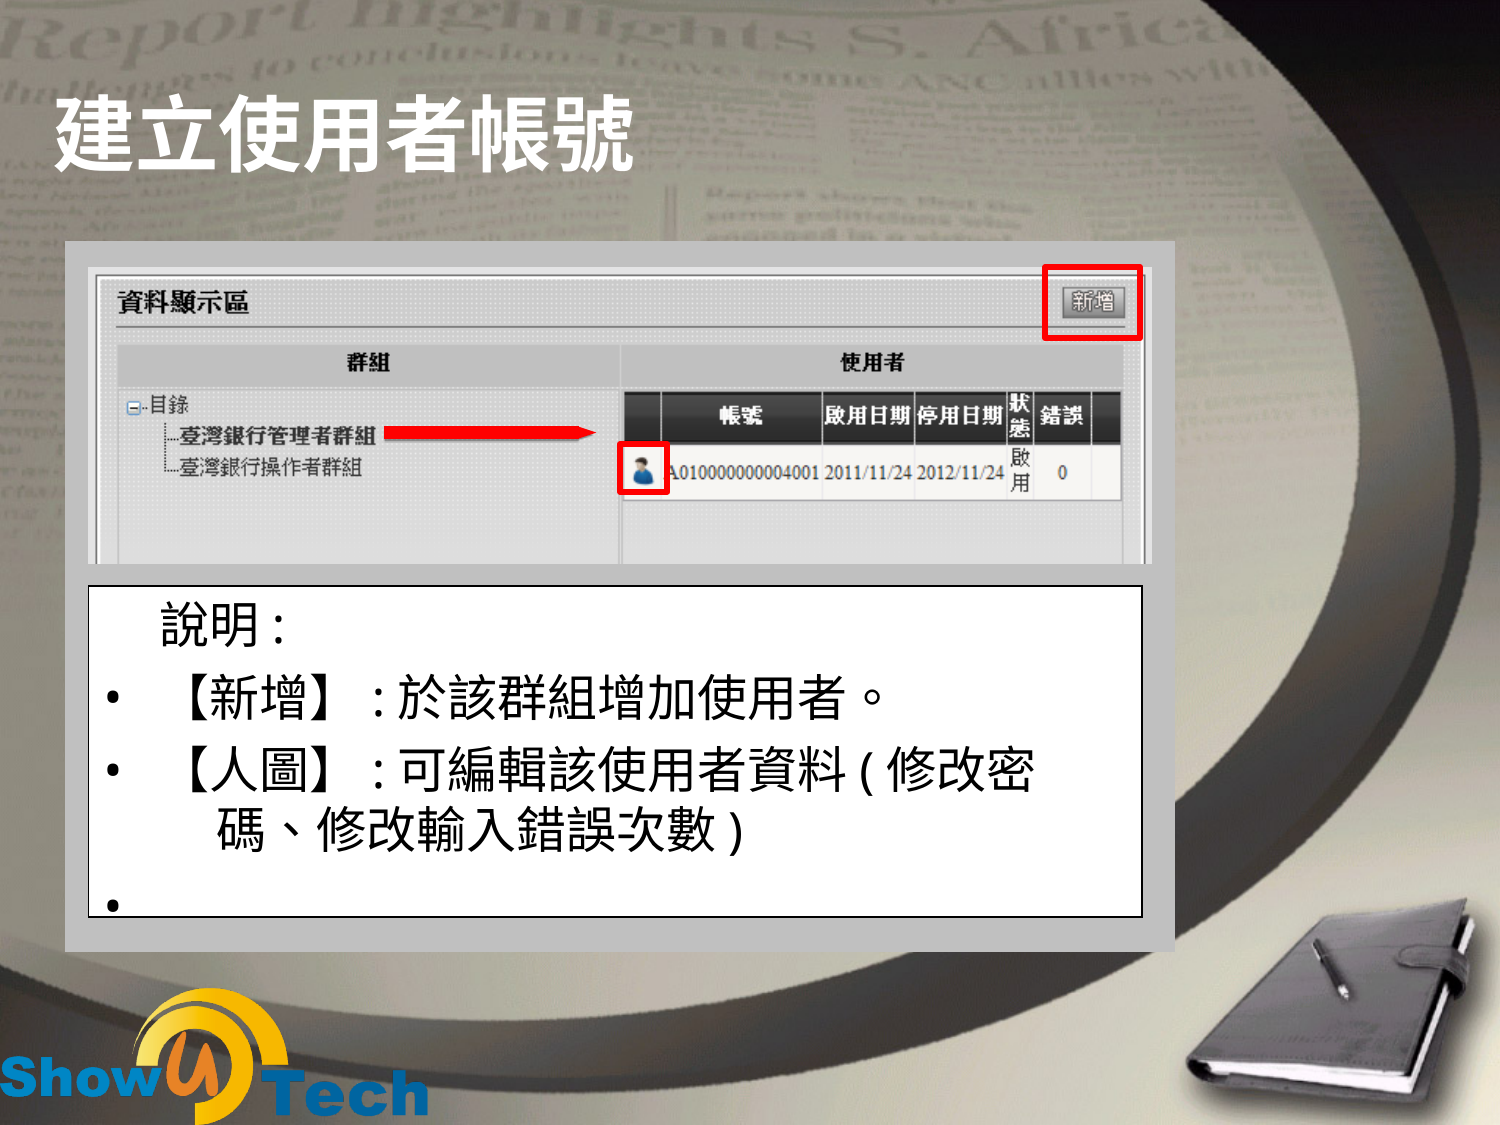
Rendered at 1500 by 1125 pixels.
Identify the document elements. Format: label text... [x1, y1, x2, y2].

title 建立使用者帳號 [37, 75, 1163, 175]
list 說明: 【新增】:於該群組增加使用者。 【人圖】:可編輯該使用者資料(修改密碼、修改輸入錯誤次數) [88, 586, 1142, 917]
picture [88, 267, 1152, 565]
picture [1048, 270, 1137, 335]
